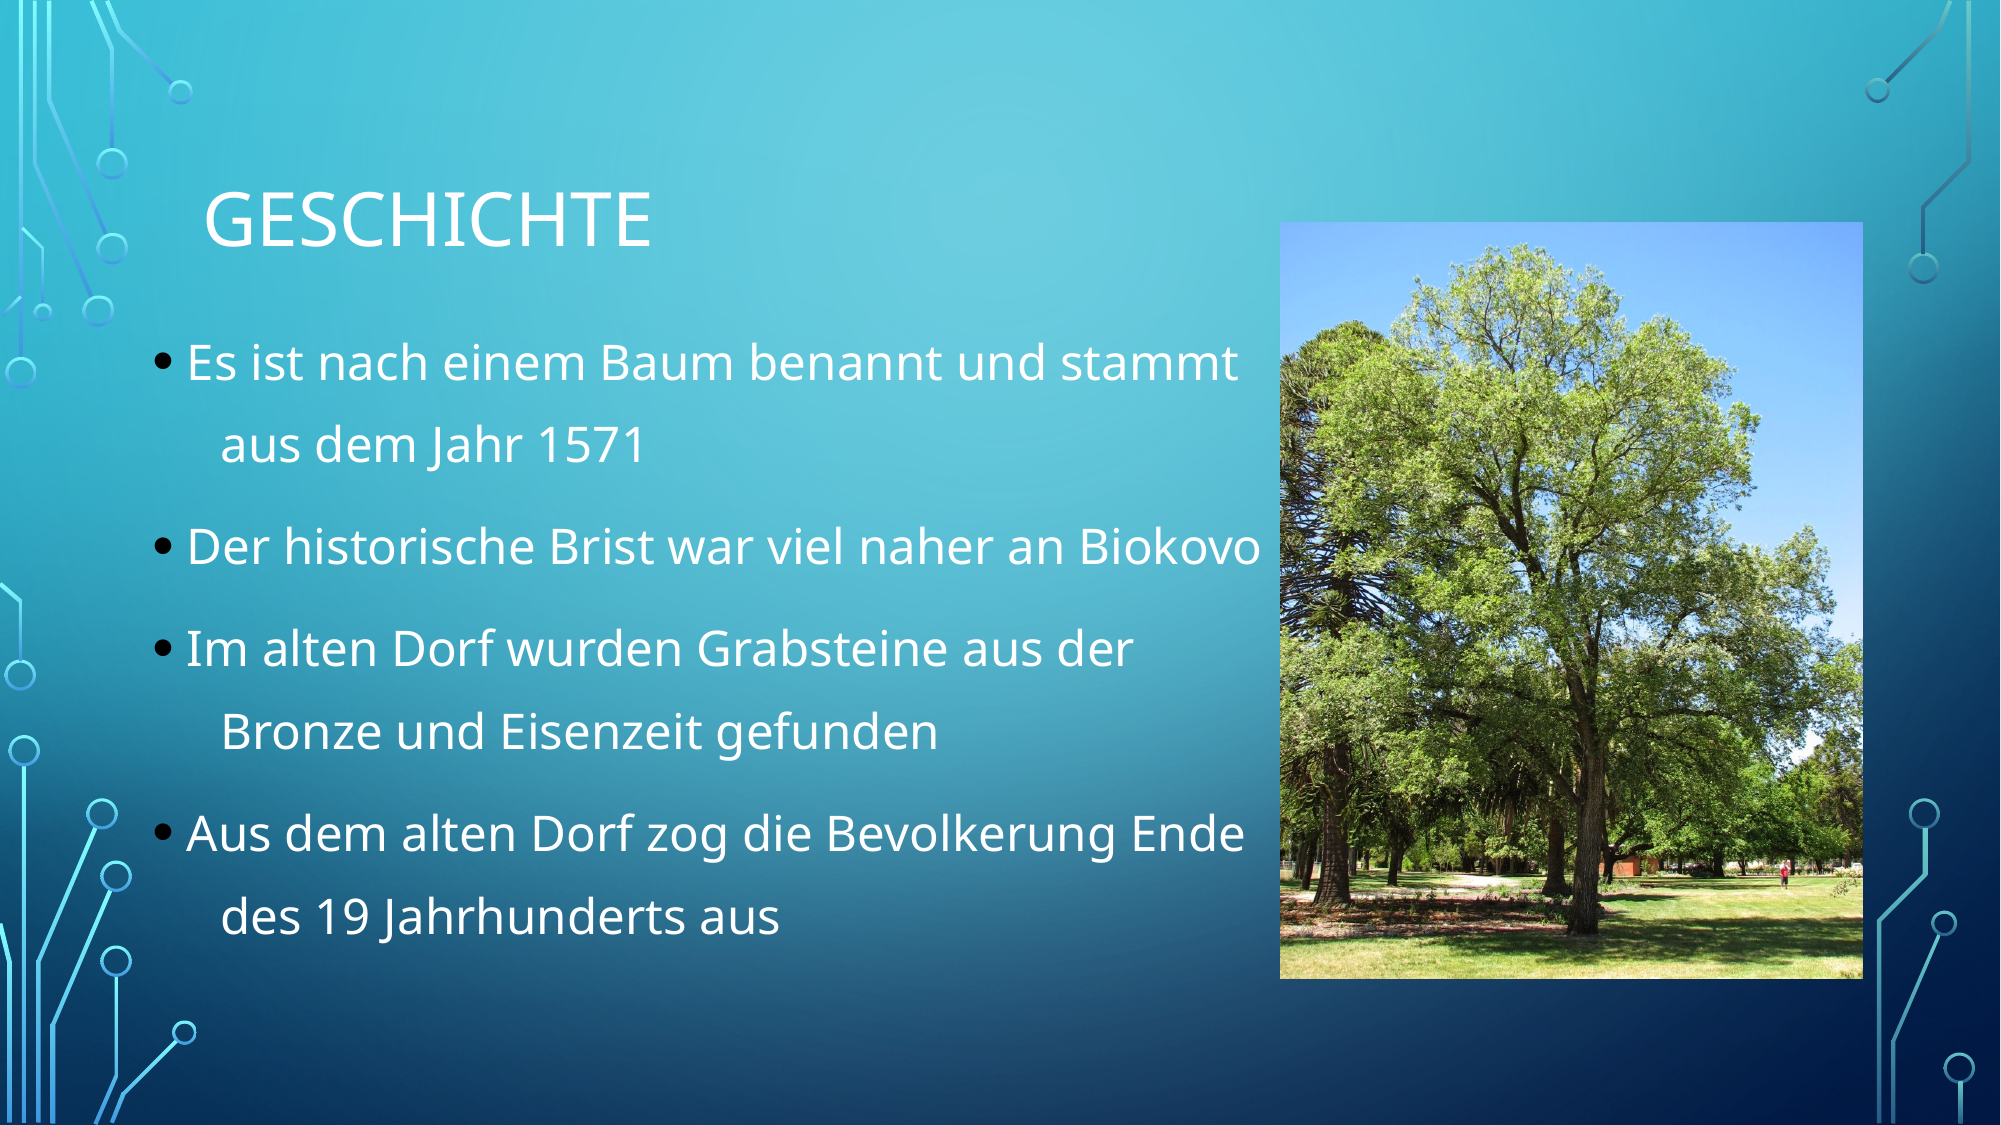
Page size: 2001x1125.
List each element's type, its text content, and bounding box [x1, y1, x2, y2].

title Geschichte [187, 101, 1813, 299]
picture [1280, 222, 1863, 979]
list Es ist nach einem Baum benannt und stammt aus dem Jahr 1571 Der historische Brist war viel naher an Biokovo Im alten Dorf wurden Grabsteine aus der Bronze und Eisenzeit gefunden Aus dem alten Dorf zog die Bevolkerung Ende des 19 Jahrhunderts aus [137, 299, 1281, 1014]
